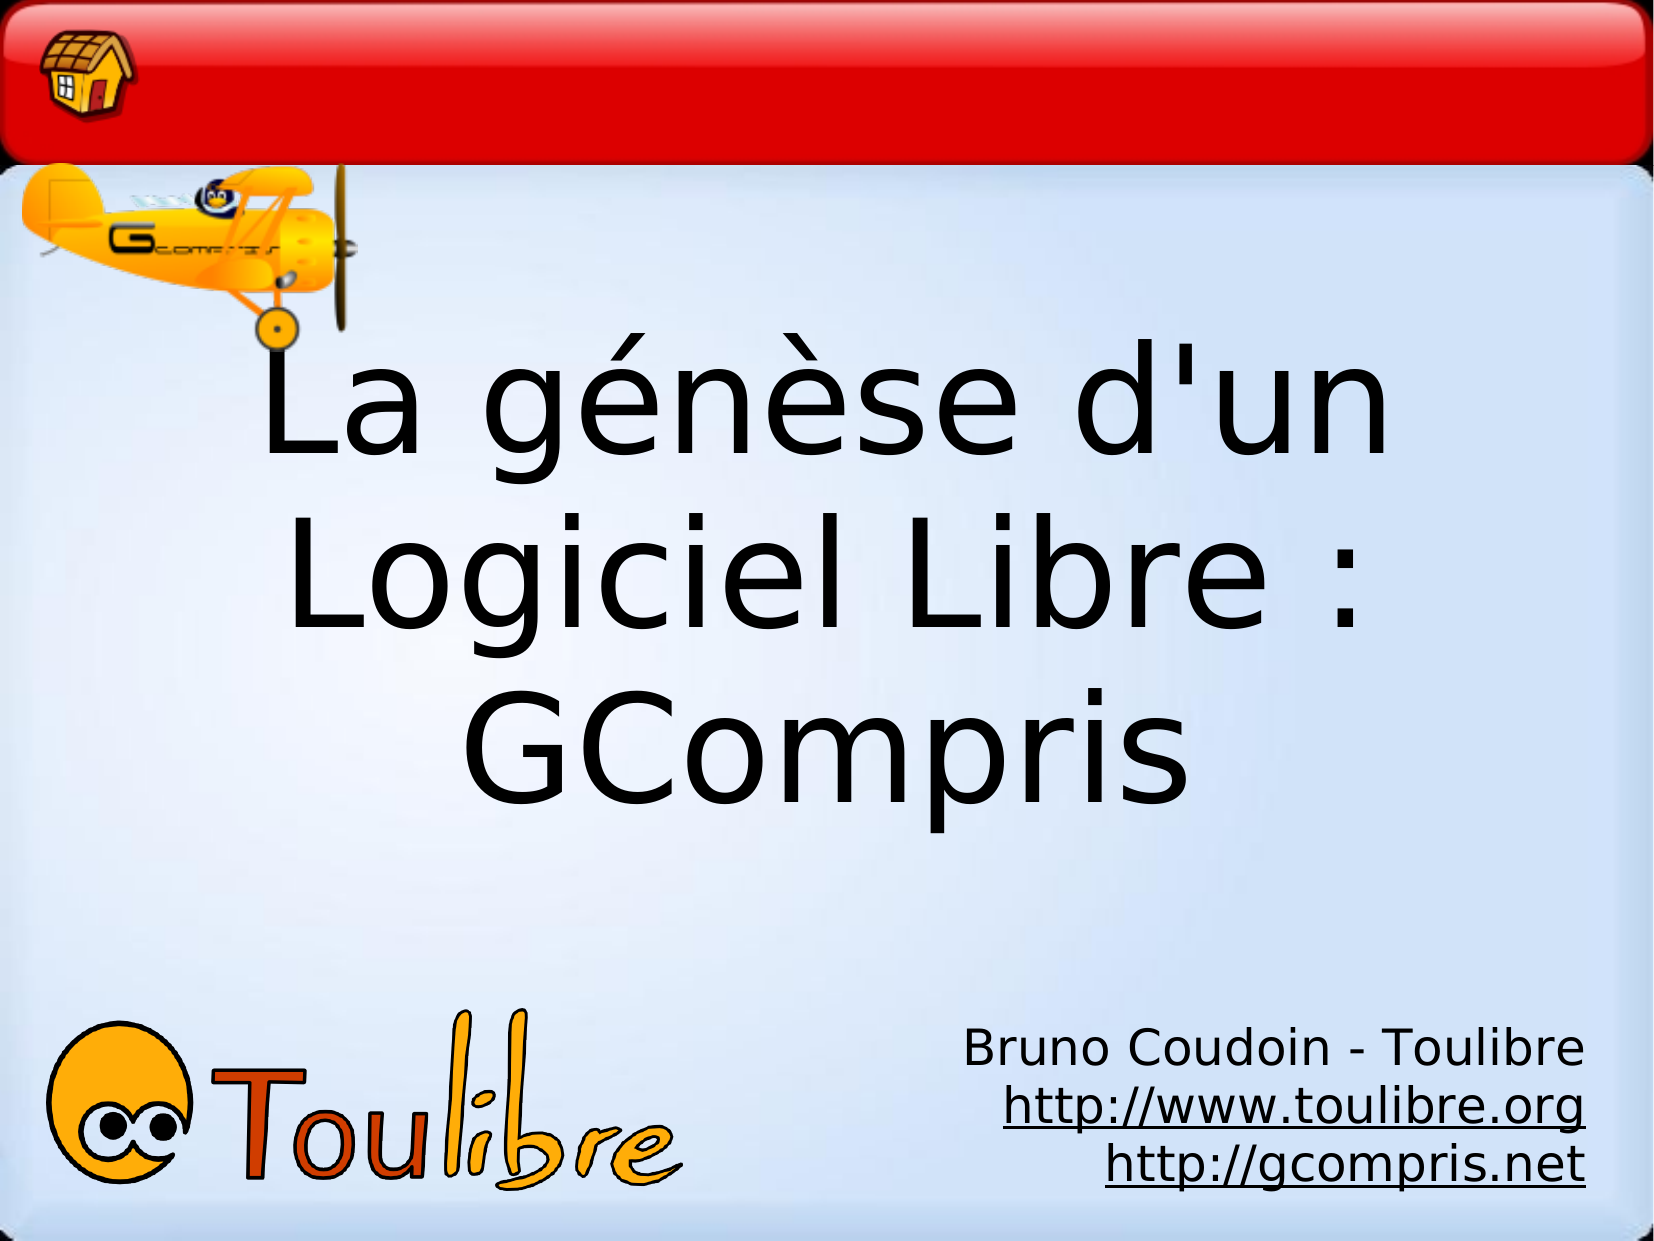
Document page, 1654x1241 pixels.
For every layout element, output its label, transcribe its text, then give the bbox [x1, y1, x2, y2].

picture [0, 846, 1654, 1241]
text_box La génèse d'un Logiciel Libre : GCompris [0, 306, 1654, 846]
text_box Bruno Coudoin - Toulibre http://www.toulibre.org http://gcompris.net [61, 952, 1601, 1201]
picture [0, 0, 1654, 352]
